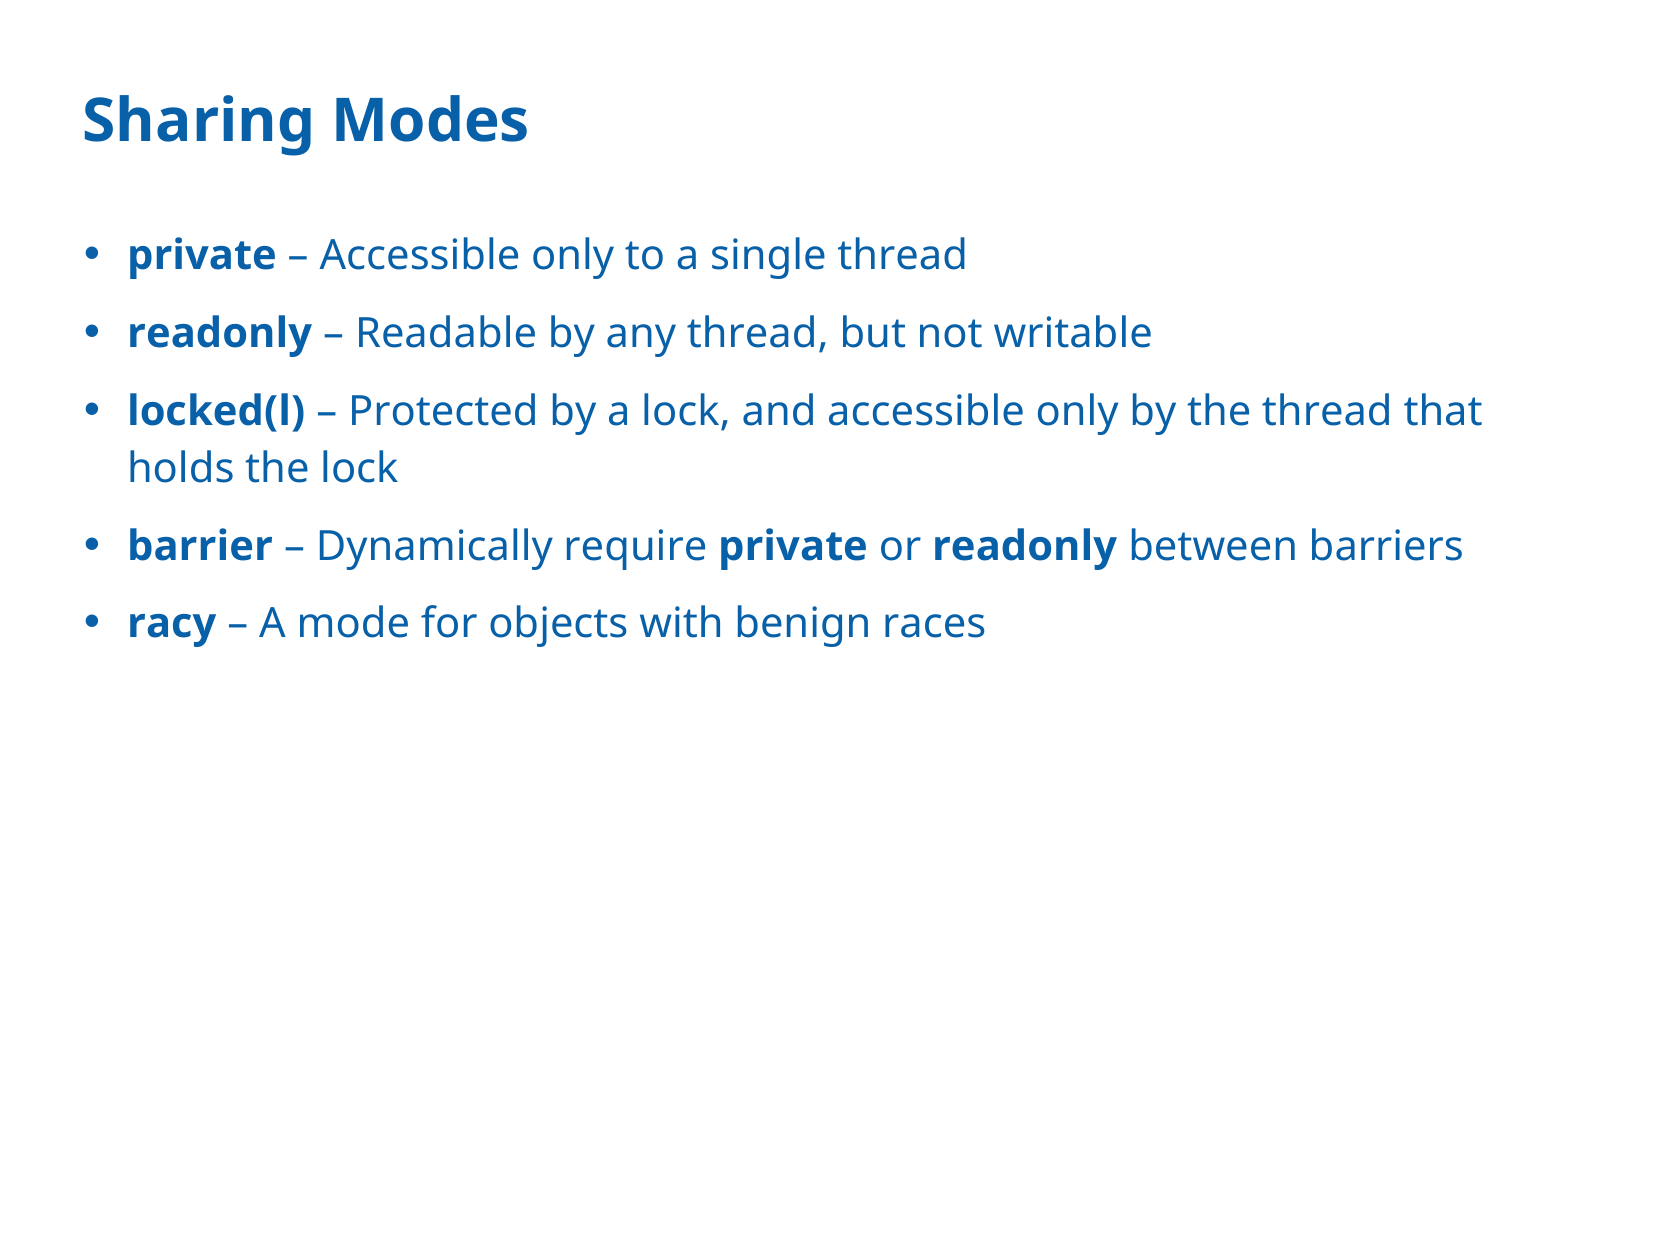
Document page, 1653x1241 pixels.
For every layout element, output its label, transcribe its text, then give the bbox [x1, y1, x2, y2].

list private – Accessible only to a single thread readonly – Readable by any thread, but not writable locked(l) – Protected by a lock, and accessible only by the thread that holds the lock barrier – Dynamically require private or readonly between barriers racy – A mode for objects with benign races [82, 225, 1571, 1110]
title Sharing Modes [82, 49, 1571, 188]
